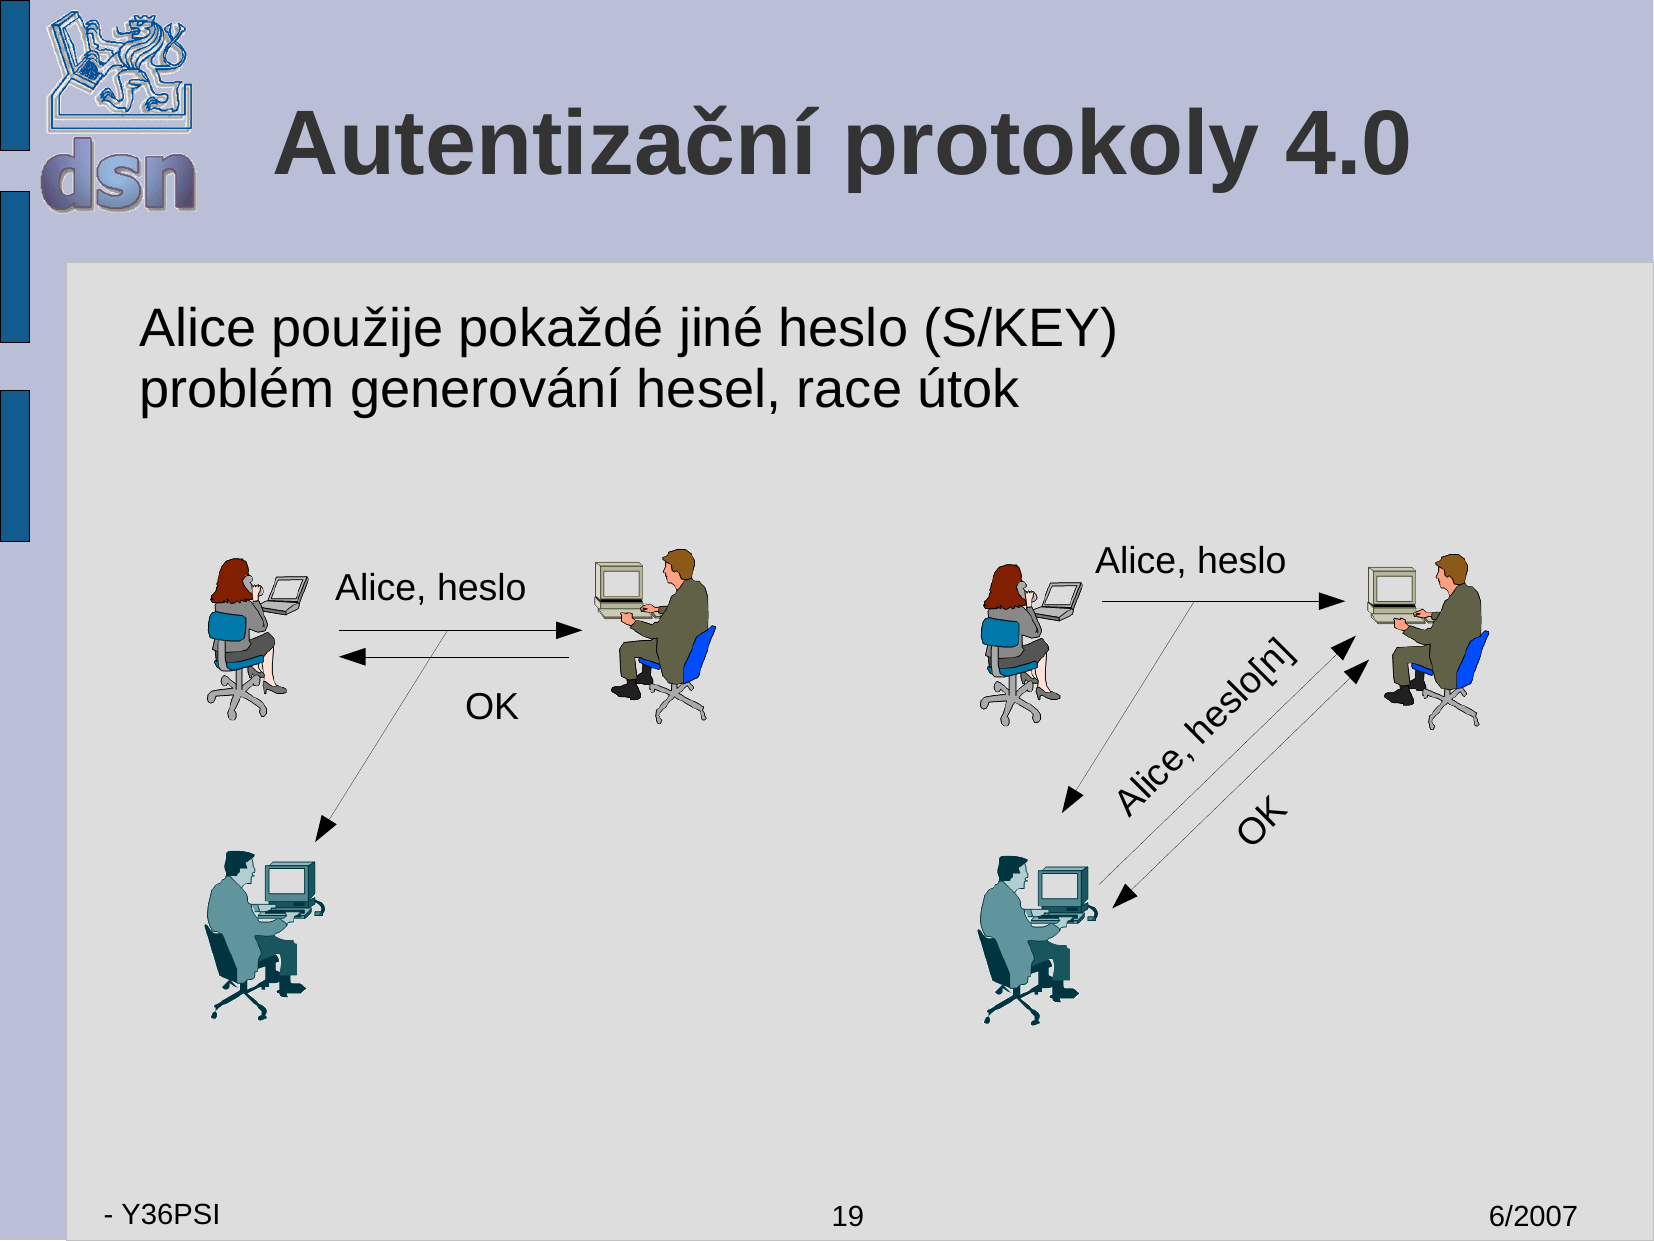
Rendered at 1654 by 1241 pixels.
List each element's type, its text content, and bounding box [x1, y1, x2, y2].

text_box Alice, heslo [320, 558, 542, 631]
picture [204, 850, 329, 1022]
text_box OK [450, 677, 535, 735]
text_box Alice, heslo [1080, 532, 1302, 604]
picture [977, 855, 1102, 1027]
picture [1366, 553, 1490, 731]
title Autentizační protokoly 4.0 [210, 39, 1478, 247]
text_box Alice, heslo[n] [1090, 613, 1316, 840]
picture [207, 558, 309, 721]
picture [593, 548, 717, 725]
picture [10, 10, 223, 230]
text_box OK [1211, 771, 1312, 872]
picture [980, 564, 1083, 727]
list Alice použije pokaždé jiné heslo (S/KEY) problém generování hesel, race útok [121, 297, 1534, 440]
